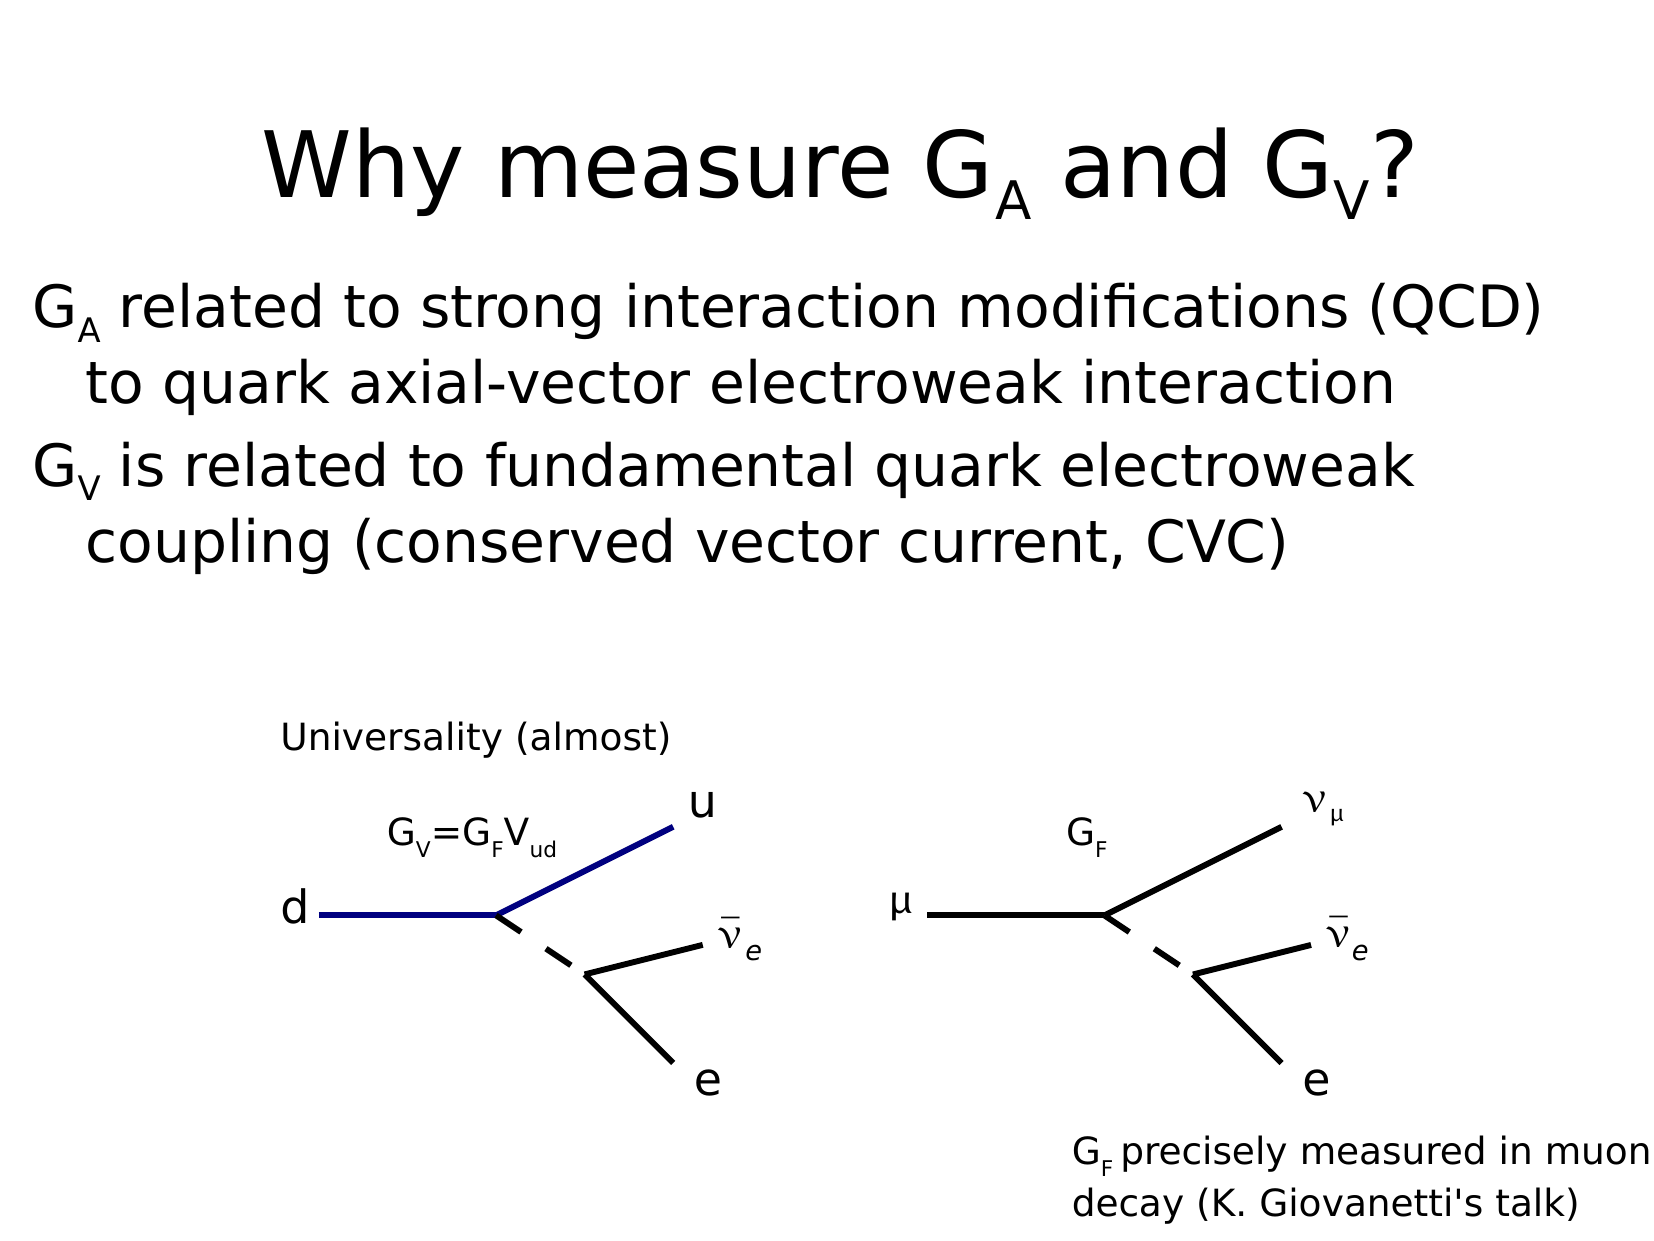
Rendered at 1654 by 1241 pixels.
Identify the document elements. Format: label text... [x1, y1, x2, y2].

chart [1319, 905, 1376, 967]
title Why measure GA and GV? [234, 25, 1447, 265]
text_box GF [1051, 803, 1122, 871]
text_box  [874, 874, 932, 935]
chart [1295, 770, 1352, 827]
text_box GV=GFVud [372, 803, 570, 871]
list GA related to strong interaction modifications (QCD) to quark axial-vector electroweak interaction GV is related to fundamental quark electroweak coupling (conserved vector current, CVC) [0, 265, 1625, 591]
chart [711, 905, 767, 967]
text_box Universality (almost) [265, 708, 679, 768]
text_box e [1287, 1045, 1345, 1110]
text_box e [679, 1045, 737, 1114]
text_box GF precisely measured in muon decay (K. Giovanetti's talk) [1045, 1110, 1654, 1241]
text_box u [673, 767, 732, 836]
text_box d [265, 874, 324, 943]
